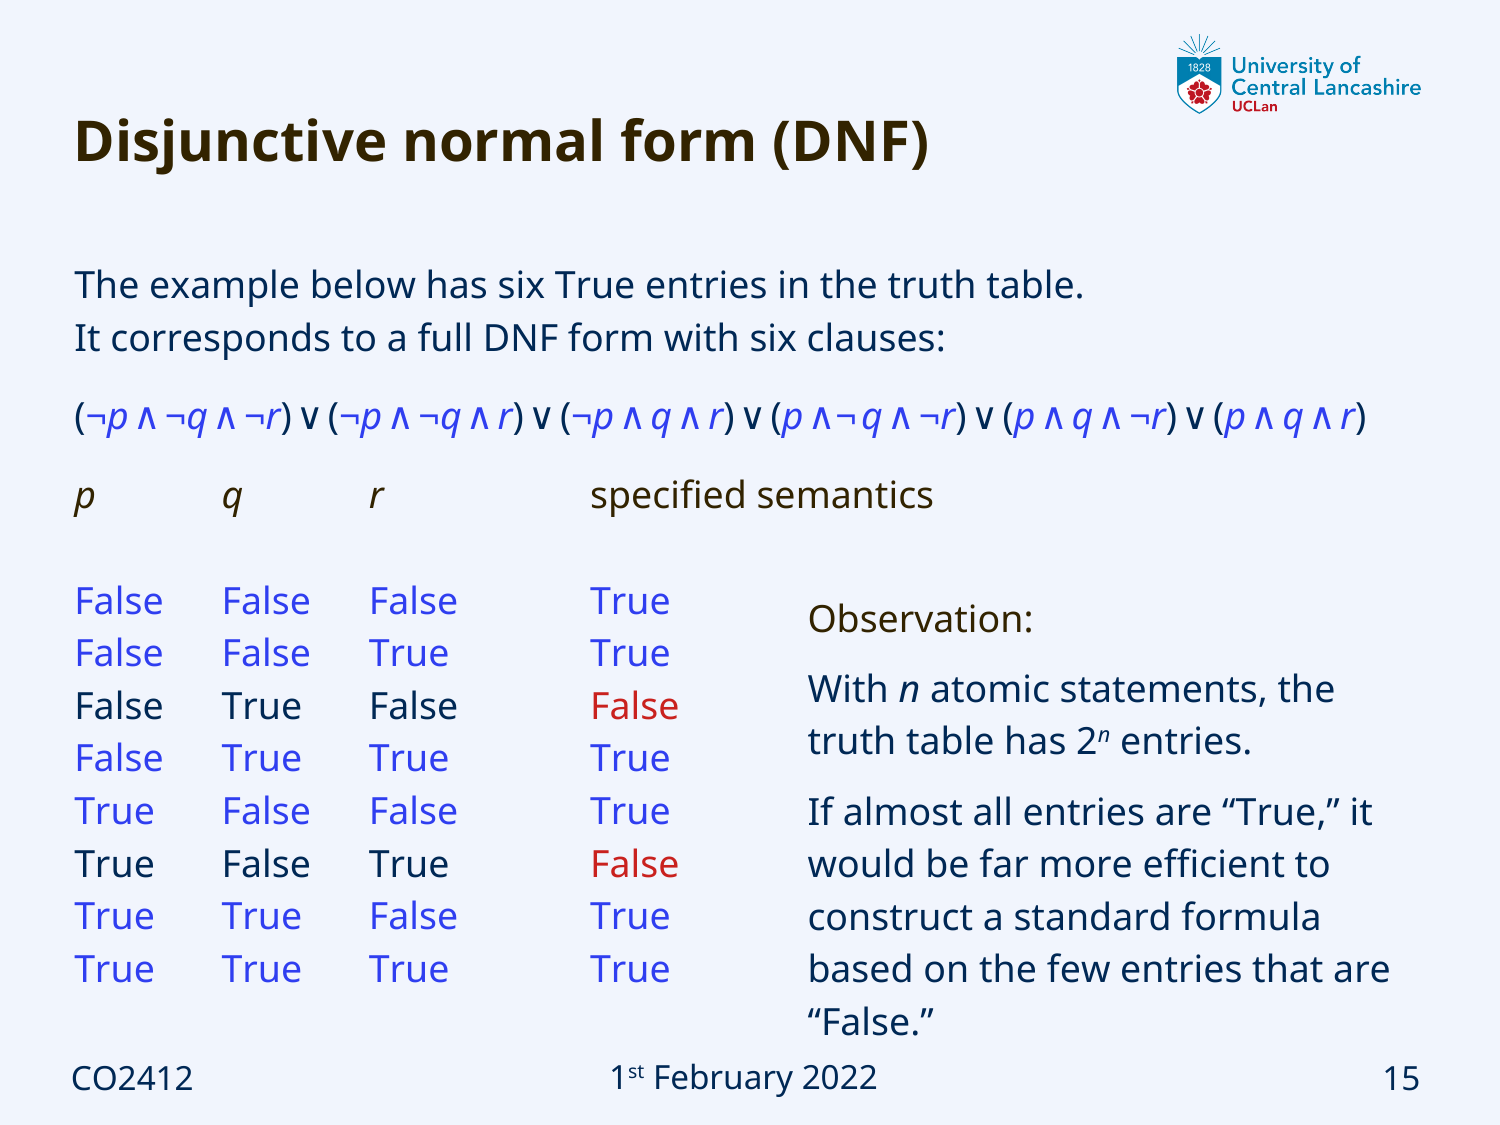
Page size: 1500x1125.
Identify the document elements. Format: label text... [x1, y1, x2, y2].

picture [1177, 34, 1421, 54]
text_box The example below has six True entries in the truth table. It corresponds to a full DNF form with six clauses: (¬p ∧ ¬q ∧ ¬r) ∨ (¬p ∧ ¬q ∧ r) ∨ (¬p ∧ q ∧ r) ∨ (p ∧¬ q ∧ ¬r) ∨ (p ∧ q ∧ ¬r) ∨ (p ∧ q ∧ r) p q r specified semantics False False False True False False True True False True False False False True True True True False False True True False True False True True False True True True True True [59, 245, 1429, 1051]
text_box Observation: With n atomic statements, the truth table has 2n entries. If almost all entries are “True,” it would be far more efficient to construct a standard formula based on the few entries that are “False.” [792, 579, 1441, 1000]
title Disjunctive normal form (DNF) [58, 54, 1500, 224]
